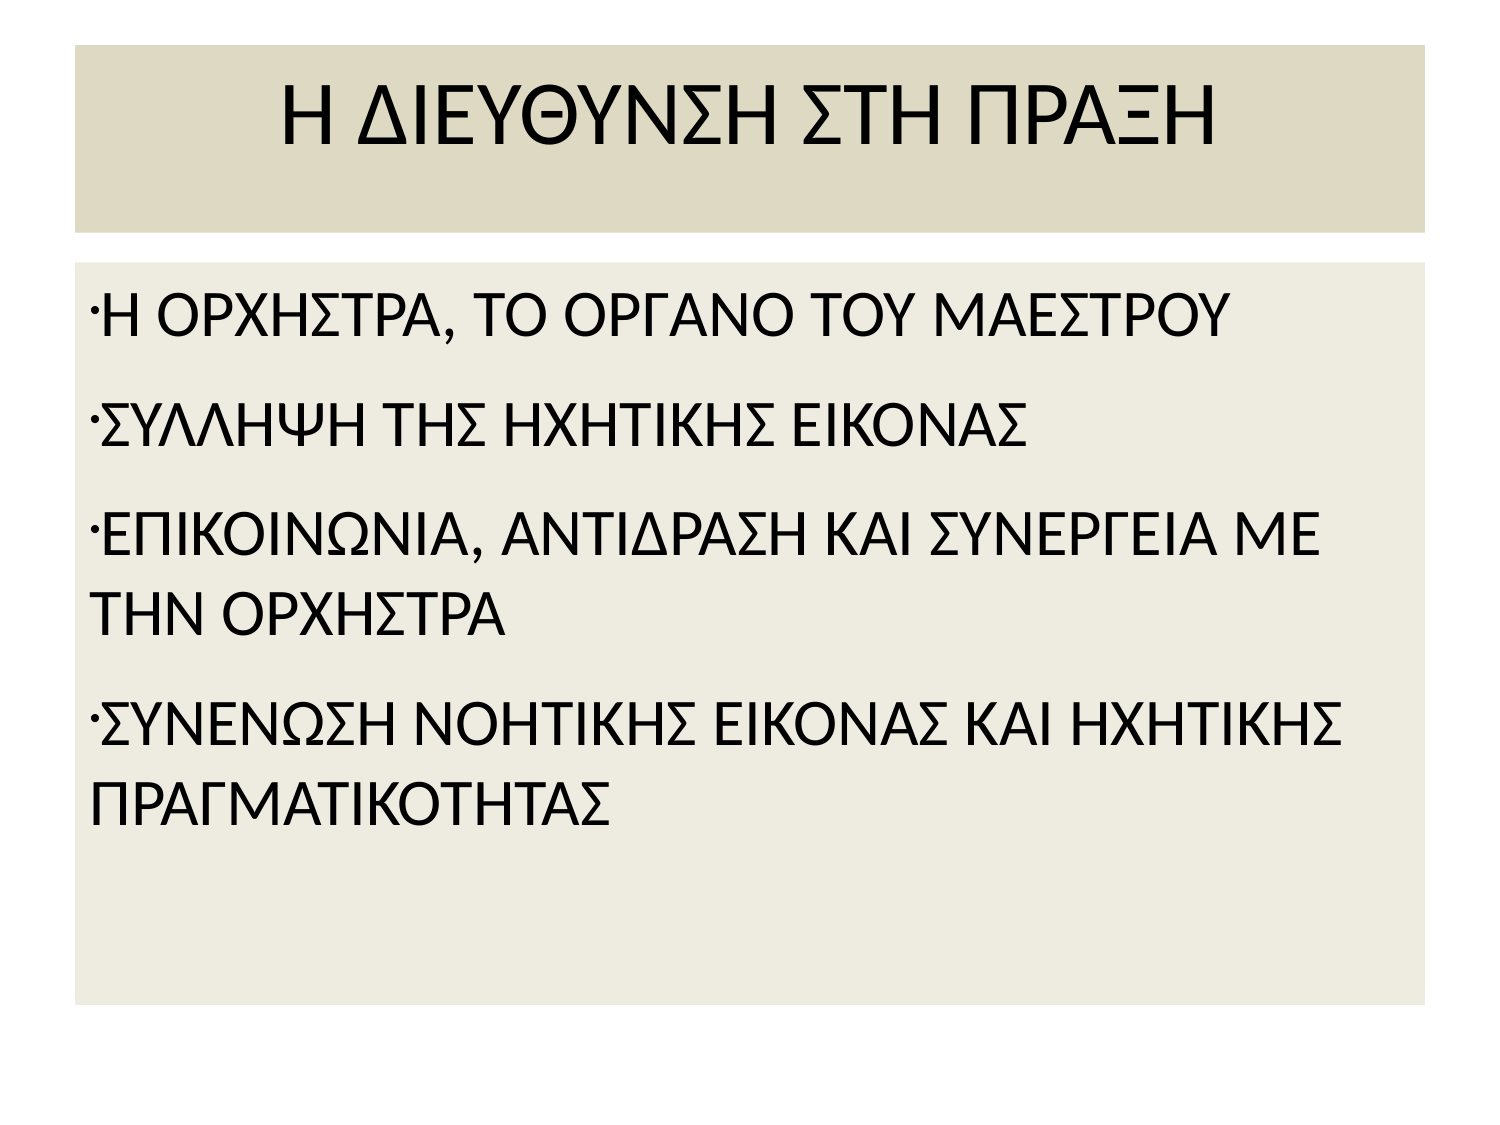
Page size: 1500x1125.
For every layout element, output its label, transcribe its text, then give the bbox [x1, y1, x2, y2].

title Η ΔΙΕΥΘΥΝΣΗ ΣΤΗ ΠΡΑΞΗ [75, 45, 1425, 233]
list Η ΟΡΧΗΣΤΡΑ, ΤΟ ΟΡΓΑΝΟ ΤΟΥ ΜΑΕΣΤΡΟΥ ΣΥΛΛΗΨΗ ΤΗΣ ΗΧΗΤΙΚΗΣ ΕΙΚΟΝΑΣ ΕΠΙΚΟΙΝΩΝΙΑ, ΑΝΤΙΔΡΑΣΗ ΚΑΙ ΣΥΝΕΡΓΕΙΑ ΜΕ ΤΗΝ ΟΡΧΗΣΤΡΑ ΣΥΝΕΝΩΣΗ ΝΟΗΤΙΚΗΣ ΕΙΚΟΝΑΣ ΚΑΙ ΗΧΗΤΙΚΗΣ ΠΡΑΓΜΑΤΙΚΟΤΗΤΑΣ [75, 262, 1425, 1005]
